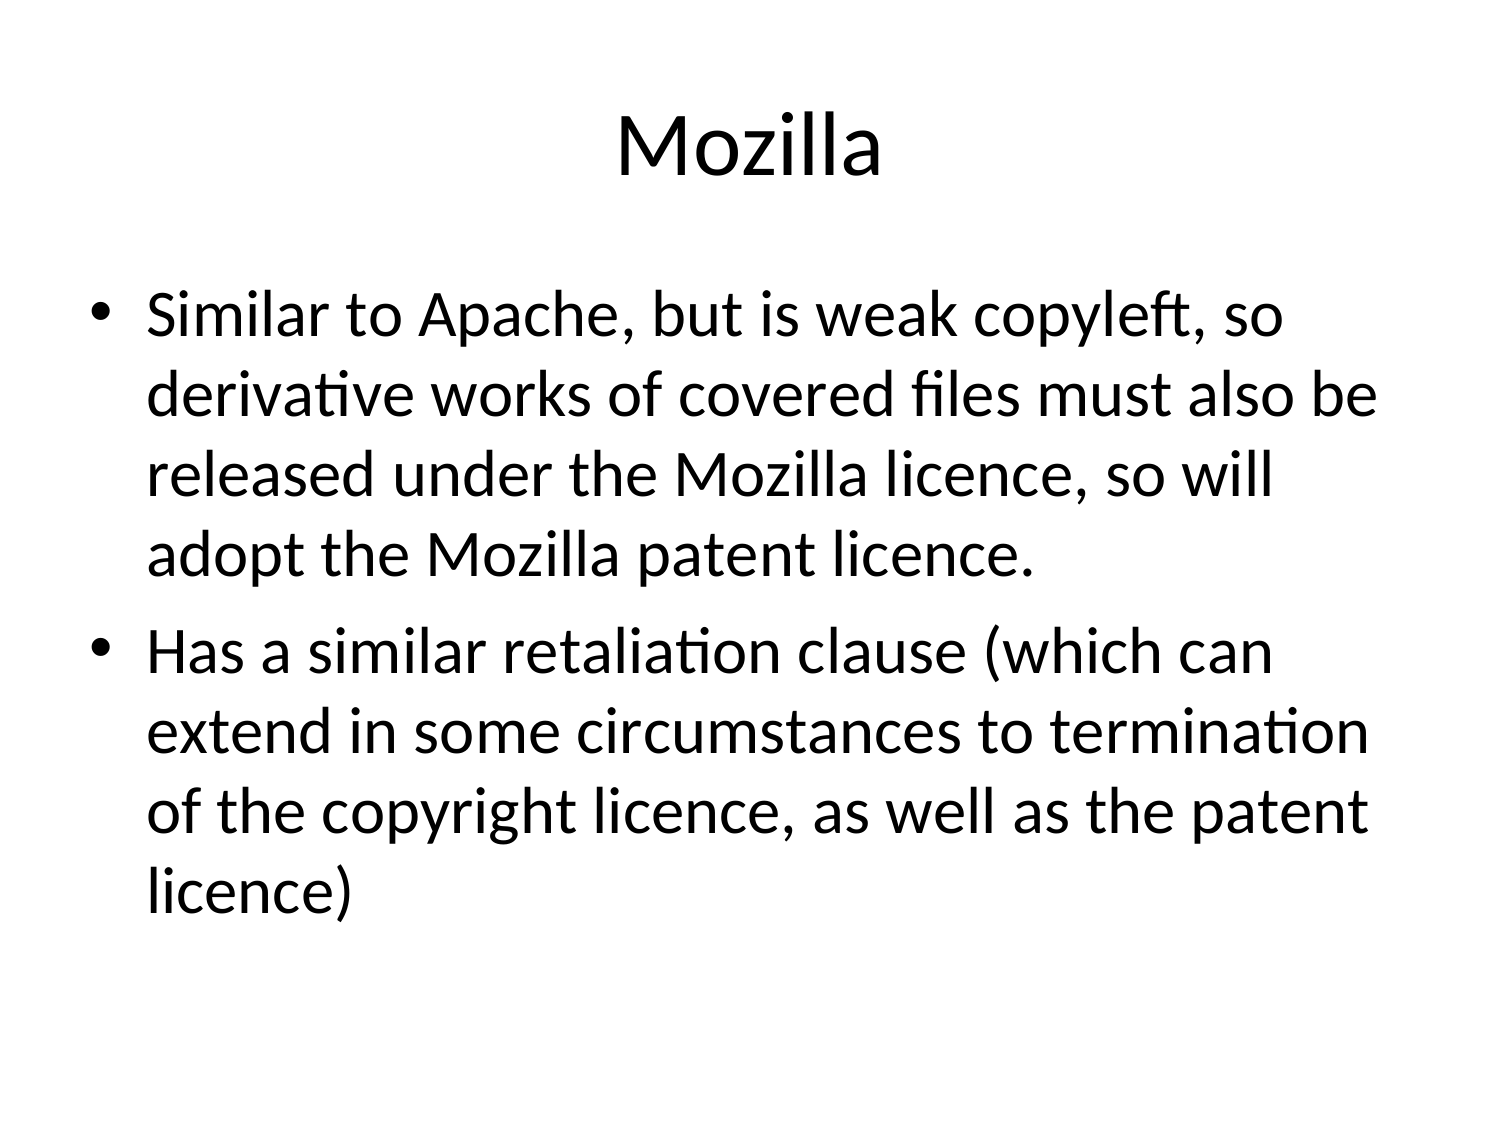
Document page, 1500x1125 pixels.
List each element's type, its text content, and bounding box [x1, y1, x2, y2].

list Similar to Apache, but is weak copyleft, so derivative works of covered files must also be released under the Mozilla licence, so will adopt the Mozilla patent licence. Has a similar retaliation clause (which can extend in some circumstances to termination of the copyright licence, as well as the patent licence) [75, 262, 1426, 1006]
title Mozilla [75, 37, 1426, 241]
